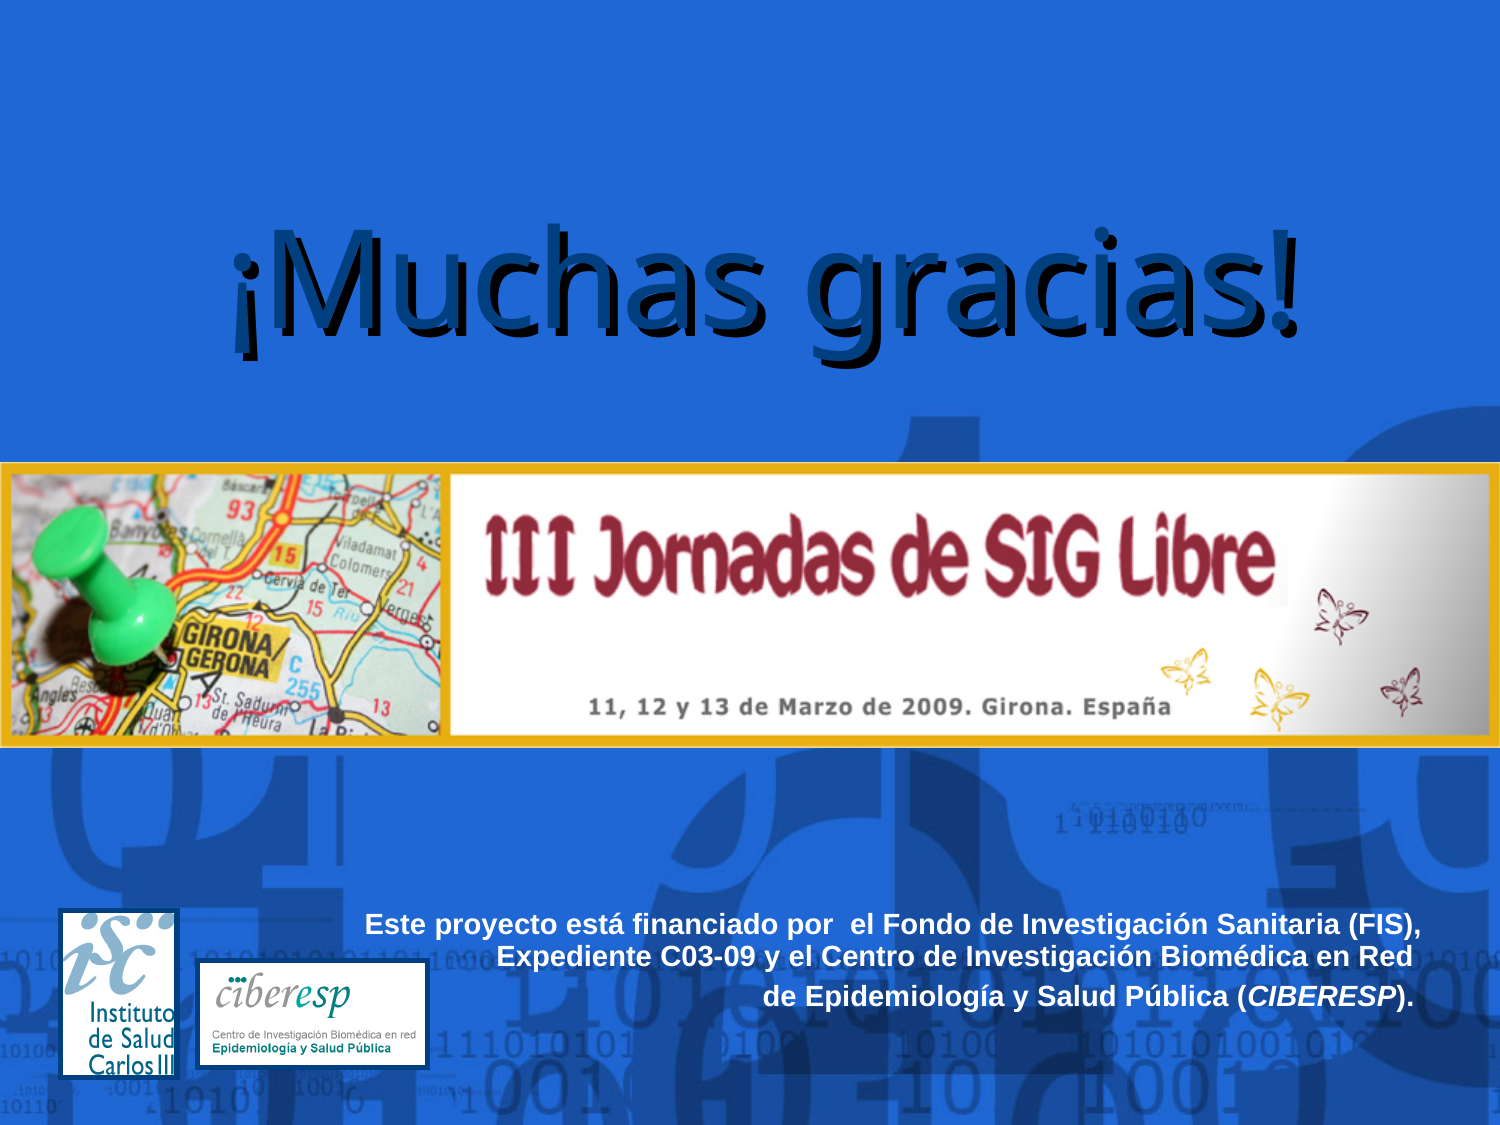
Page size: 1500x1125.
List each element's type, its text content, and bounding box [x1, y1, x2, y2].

picture [0, 0, 1500, 1125]
title ¡Muchas gracias! [87, 99, 1438, 451]
subtitle Este proyecto está financiado por el Fondo de Investigación Sanitaria (FIS), Expediente C03-09 y el Centro de Investigación Biomédica en Red de Epidemiología y Salud Pública (CIBERESP). [274, 899, 1438, 1088]
